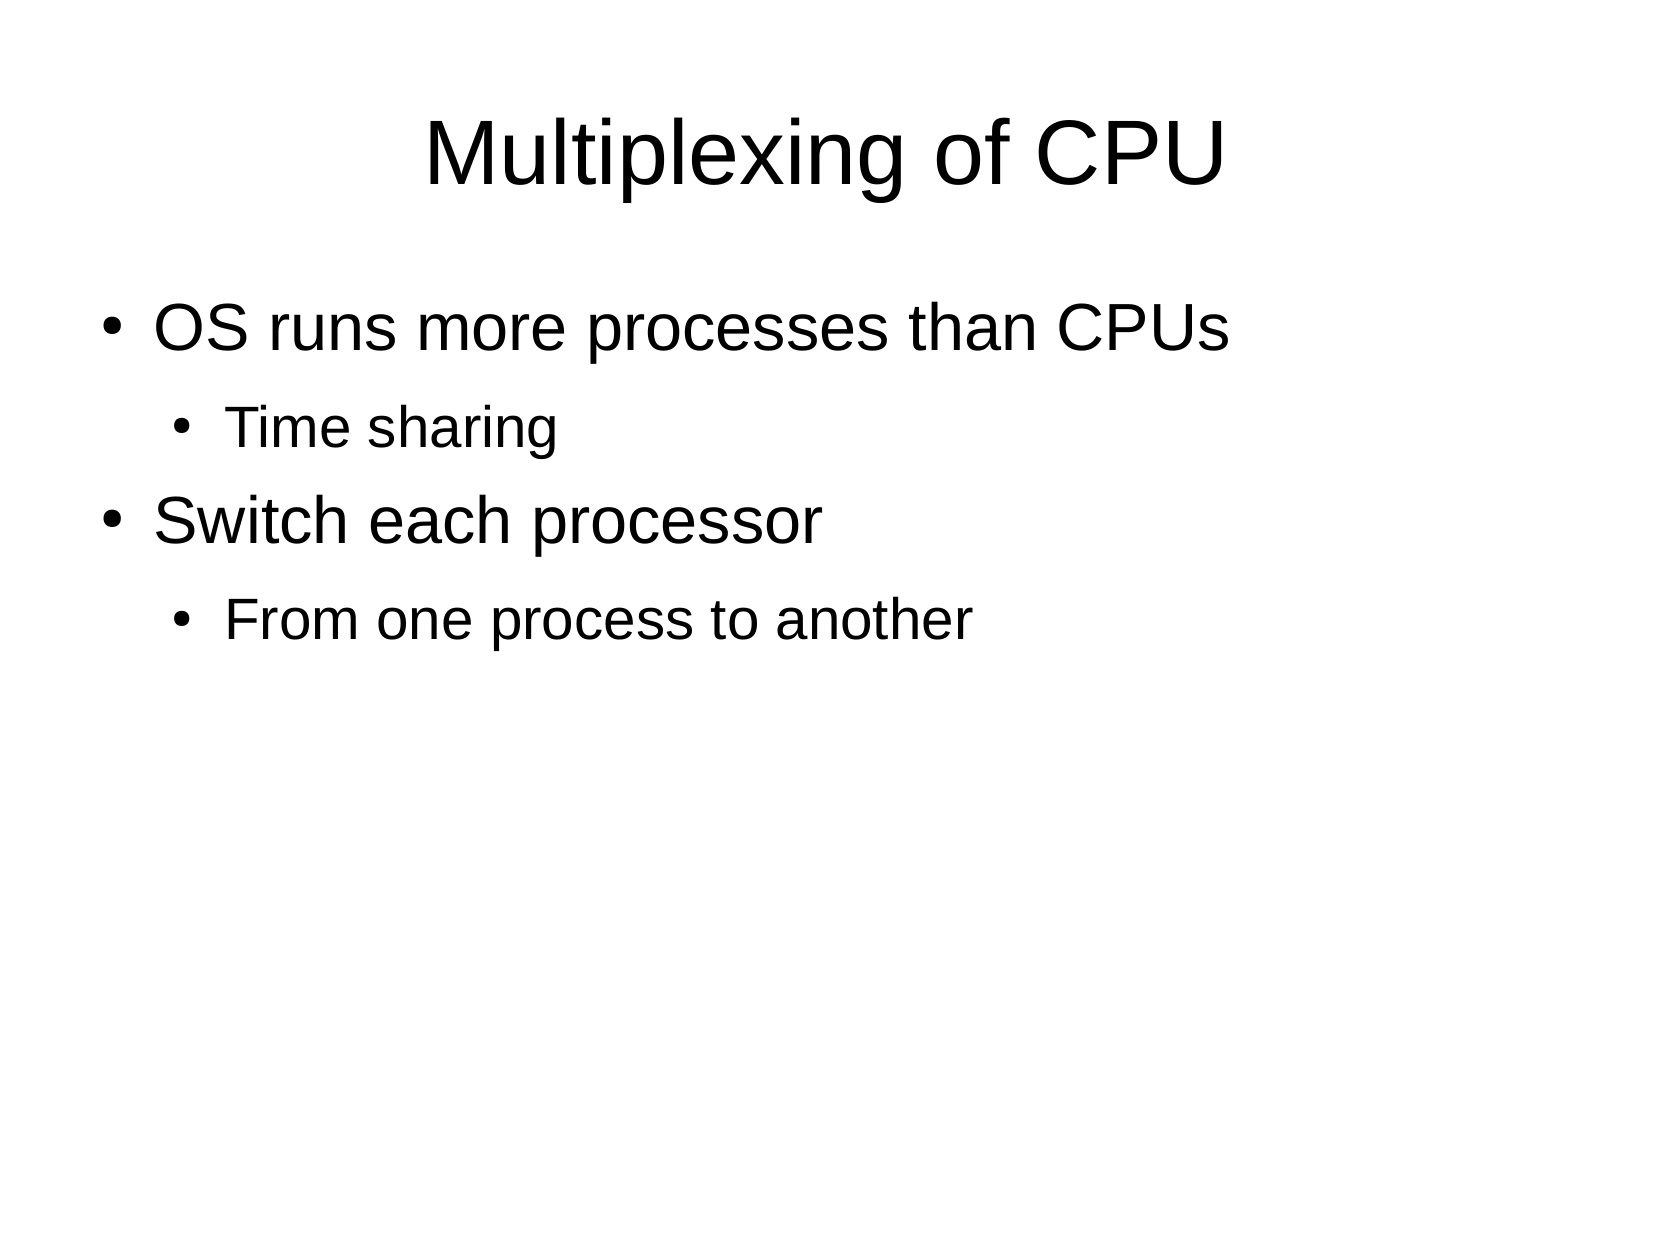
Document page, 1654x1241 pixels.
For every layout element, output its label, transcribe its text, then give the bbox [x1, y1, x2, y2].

list OS runs more processes than CPUs Time sharing Switch each processor From one process to another [82, 290, 1571, 1010]
title Multiplexing of CPU [82, 49, 1571, 257]
